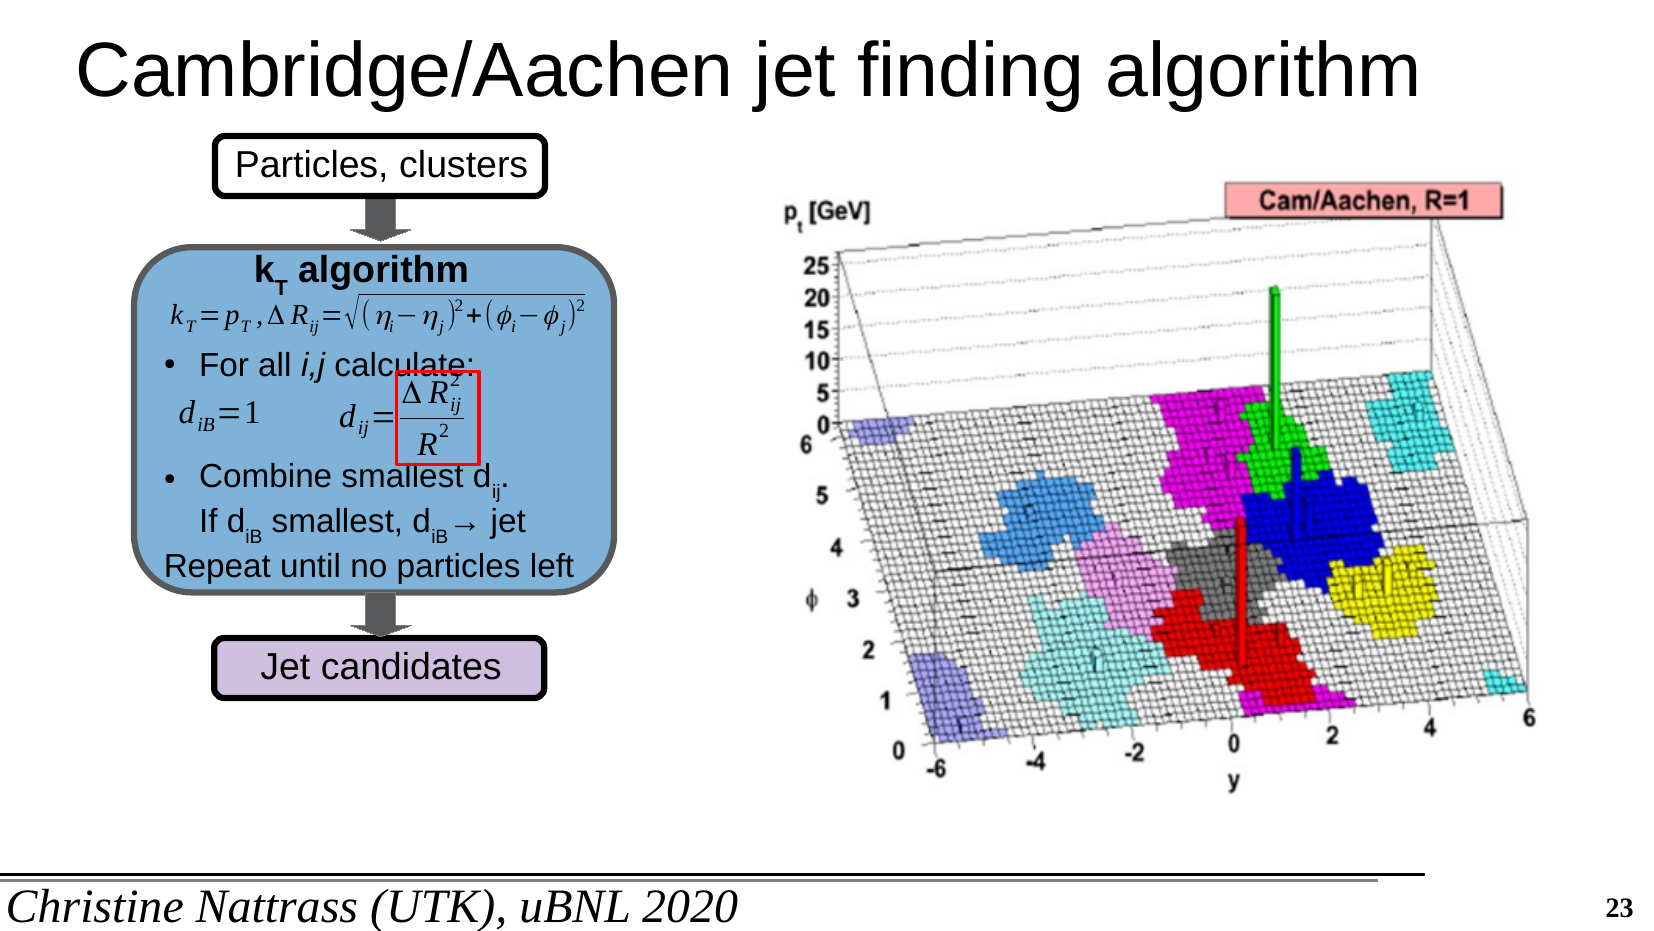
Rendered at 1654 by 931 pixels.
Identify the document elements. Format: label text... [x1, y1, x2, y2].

text_box [217, 695, 541, 699]
title Cambridge/Aachen jet finding algorithm [0, 0, 1499, 156]
chart [172, 394, 267, 436]
text_box Particles, clusters [216, 135, 547, 193]
text_box For all i,j calculate: Combine smallest dij. If diB smallest, diB→ jet Repeat until no particles left [149, 339, 630, 593]
text_box kT algorithm [239, 241, 534, 308]
picture [779, 167, 1539, 796]
chart [398, 373, 472, 463]
text_box [350, 592, 412, 637]
chart [332, 369, 472, 463]
chart [164, 292, 592, 336]
text_box [350, 200, 411, 242]
text_box Jet candidates [215, 637, 546, 695]
text_box [134, 247, 615, 574]
